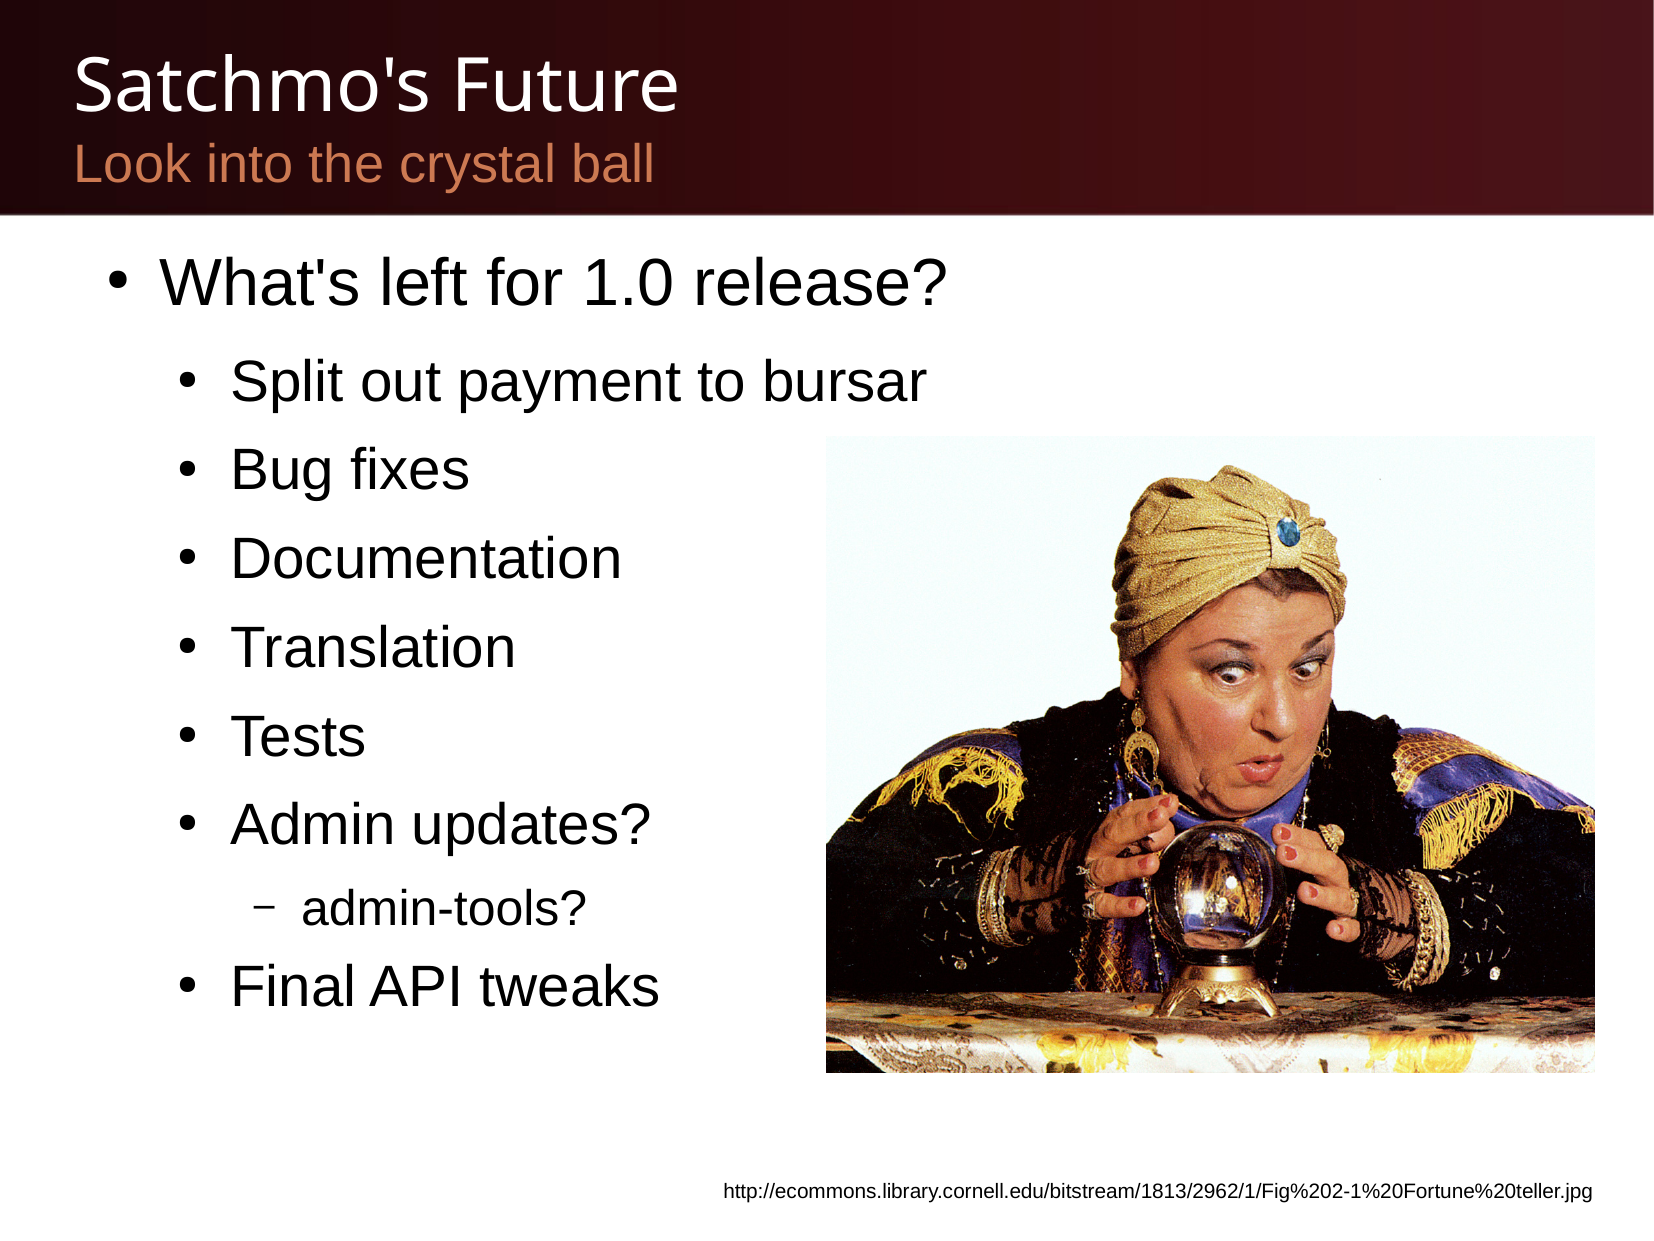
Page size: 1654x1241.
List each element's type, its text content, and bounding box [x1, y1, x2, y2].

list What's left for 1.0 release? Split out payment to bursar Bug fixes Documentation Translation Tests Admin updates? admin-tools? Final API tweaks [88, 244, 1577, 1118]
text_box Satchmo's Future Look into the crystal ball [59, 23, 1554, 205]
picture [0, 0, 1654, 1241]
text_box http://ecommons.library.cornell.edu/bitstream/1813/2962/1/Fig%202-1%20Fortune%20teller.jpg [708, 1172, 1654, 1211]
